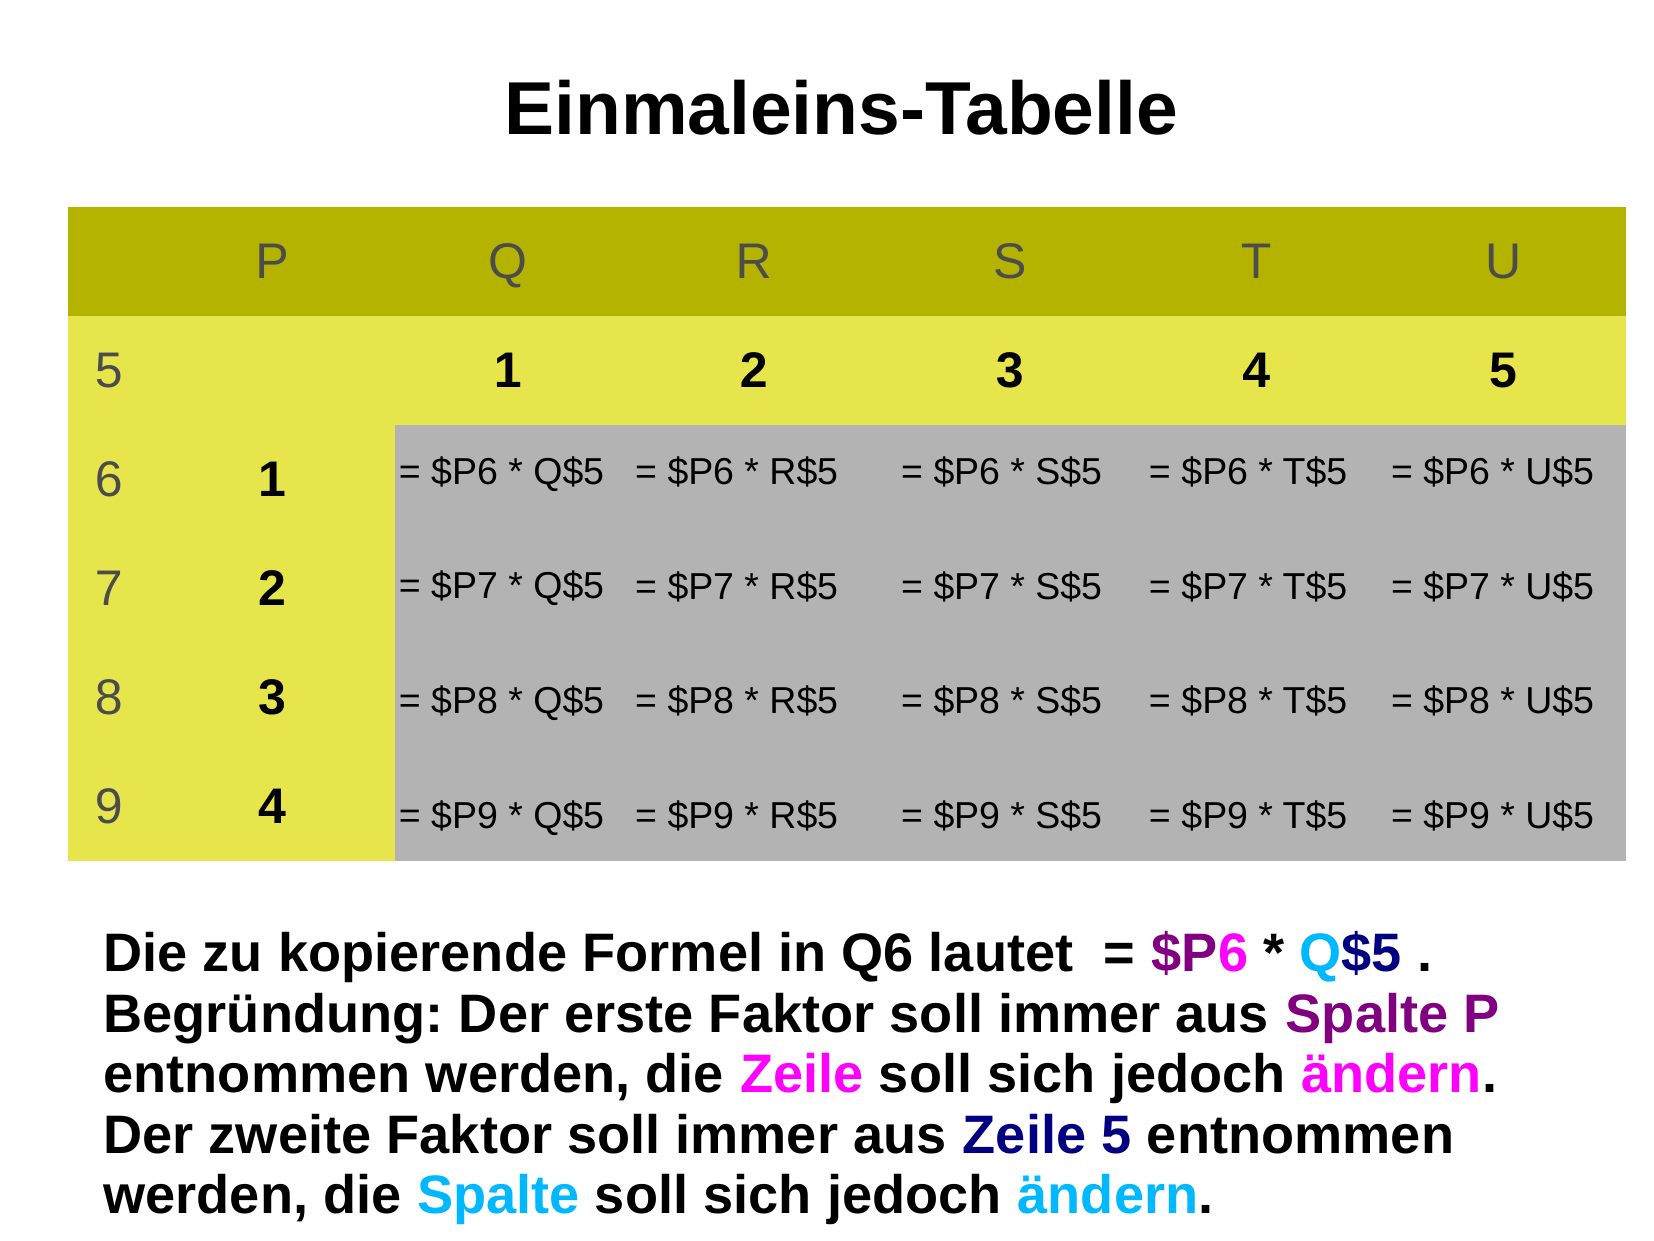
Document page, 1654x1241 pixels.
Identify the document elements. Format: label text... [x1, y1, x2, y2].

table_cell 4 [1133, 316, 1380, 425]
table_cell 6 [68, 425, 149, 534]
text_box = $P6 * Q$5 = $P7 * Q$5 = $P8 * Q$5 = $P9 * Q$5 [384, 443, 620, 844]
text_box = $P6 * R$5 = $P7 * R$5 = $P8 * R$5 = $P9 * R$5 [620, 443, 857, 845]
table_cell [395, 425, 620, 443]
text_box = $P6 * U$5 = $P7 * U$5 = $P8 * U$5 = $P9 * U$5 [1376, 443, 1613, 845]
table_header Q [395, 207, 620, 316]
table_cell 9 [68, 752, 149, 861]
table_cell [857, 643, 886, 752]
table_header T [1133, 207, 1380, 316]
table_cell [620, 425, 887, 534]
table_cell [620, 752, 887, 861]
table_cell 7 [68, 534, 149, 643]
table_cell [1371, 534, 1376, 643]
table_cell [1613, 534, 1626, 643]
table_cell [1123, 534, 1133, 643]
text_box Einmaleins-Tabelle [118, 59, 1565, 158]
table_cell [1613, 643, 1626, 752]
table_cell [1380, 752, 1626, 861]
table_cell 2 [620, 316, 887, 425]
text_box = $P6 * T$5 = $P7 * T$5 = $P8 * T$5 = $P9 * T$5 [1134, 443, 1371, 845]
table_cell [857, 534, 886, 643]
table_cell [1371, 643, 1376, 752]
table_cell 5 [68, 316, 149, 425]
table_cell 1 [395, 316, 620, 425]
table_cell 8 [68, 643, 149, 752]
text_box = $P6 * S$5 = $P7 * S$5 = $P8 * S$5 = $P9 * S$5 [886, 443, 1123, 845]
table_cell 4 [149, 752, 395, 861]
table_cell 2 [149, 534, 384, 643]
text_box Die zu kopierende Formel in Q6 lautet = $P6 * Q$5 . Begründung: Der erste Faktor soll immer aus Spalte P entnommen werden, die Zeile soll sich jedoch ändern. Der zweite Faktor soll immer aus Zeile 5 entnommen werden, die Spalte soll sich jedoch ändern. [88, 915, 1625, 1241]
table_header P [149, 207, 395, 316]
table_header U [1380, 207, 1626, 316]
table_cell 5 [1380, 316, 1626, 425]
table_header R [620, 207, 887, 316]
table_cell [149, 316, 395, 425]
table_cell [1133, 752, 1380, 861]
table_cell [887, 752, 1133, 861]
table_cell 1 [149, 425, 395, 534]
table_header [68, 207, 149, 316]
table_cell [887, 425, 1133, 534]
table_cell [395, 844, 620, 861]
table_header S [887, 207, 1133, 316]
table_cell [1133, 425, 1380, 534]
table_cell 3 [887, 316, 1133, 425]
table_cell [1380, 425, 1626, 534]
table_cell [1123, 643, 1133, 752]
table_cell 3 [149, 643, 384, 752]
